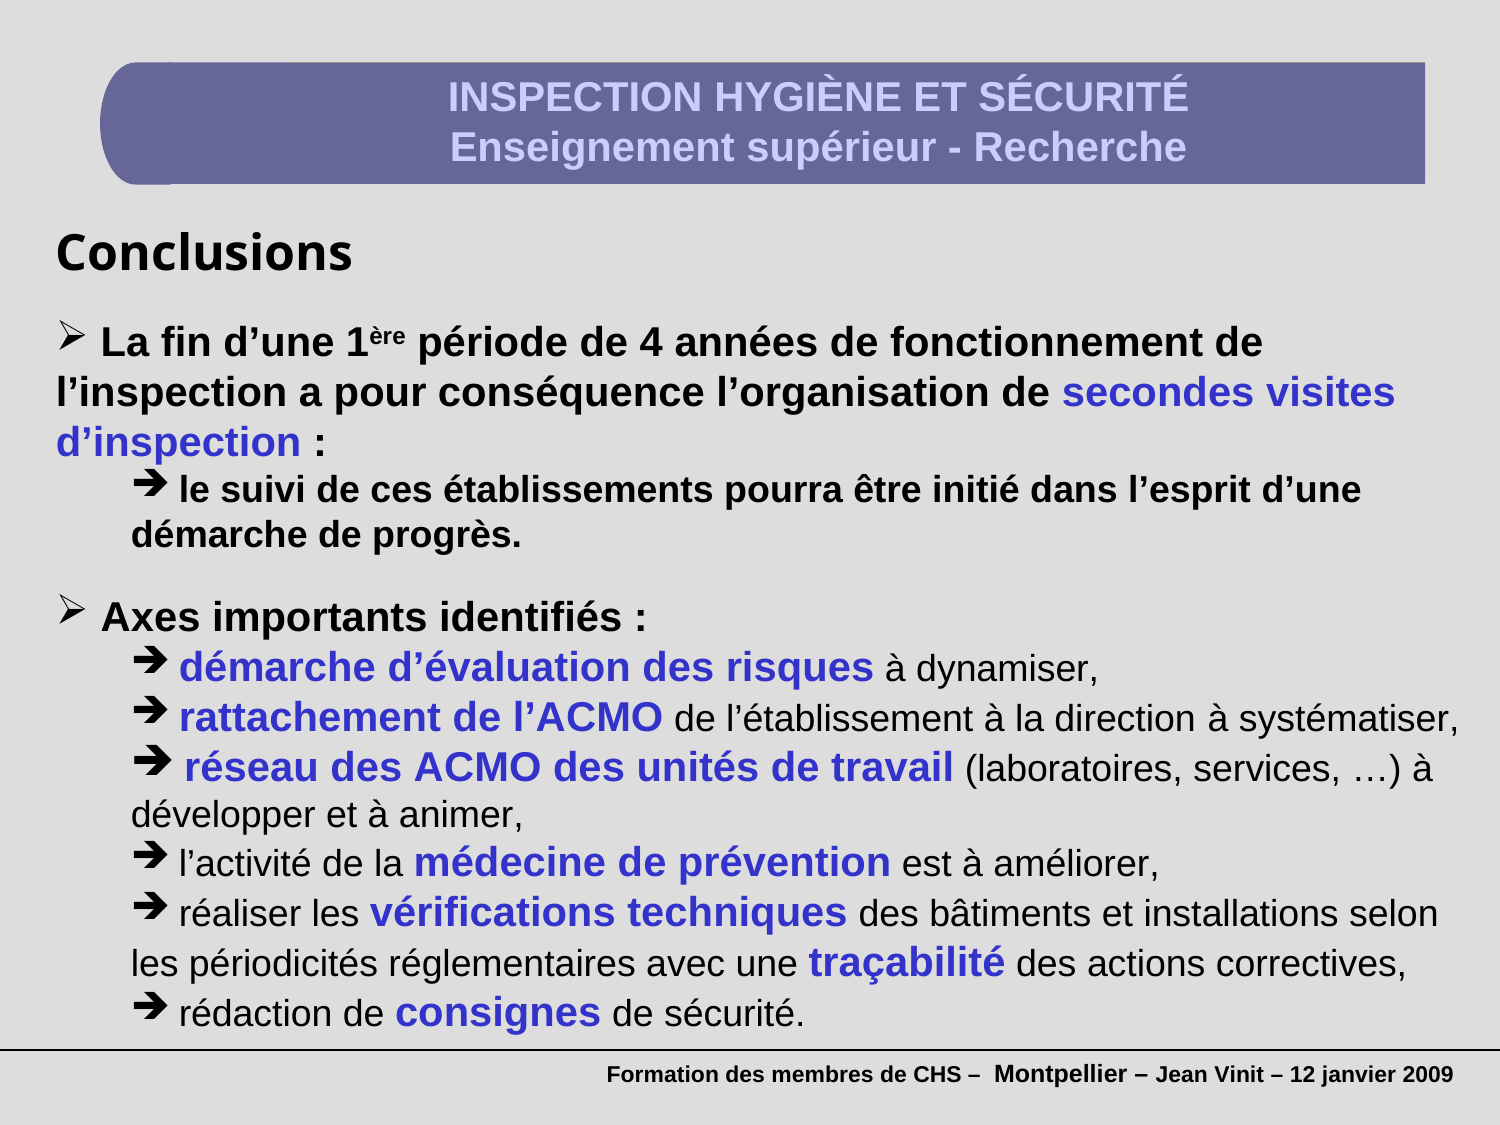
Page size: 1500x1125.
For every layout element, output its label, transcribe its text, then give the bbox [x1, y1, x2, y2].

text_box Conclusions La fin d’une 1ère période de 4 années de fonctionnement de l’inspection a pour conséquence l’organisation de secondes visites d’inspection : le suivi de ces établissements pourra être initié dans l’esprit d’une démarche de progrès. Axes importants identifiés : démarche d’évaluation des risques à dynamiser, rattachement de l’ACMO de l’établissement à la direction à systématiser, réseau des ACMO des unités de travail (laboratoires, services, …) à développer et à animer, l’activité de la médecine de prévention est à améliorer, réaliser les vérifications techniques des bâtiments et installations selon les périodicités réglementaires avec une traçabilité des actions correctives, rédaction de consignes de sécurité. [41, 212, 1500, 1039]
